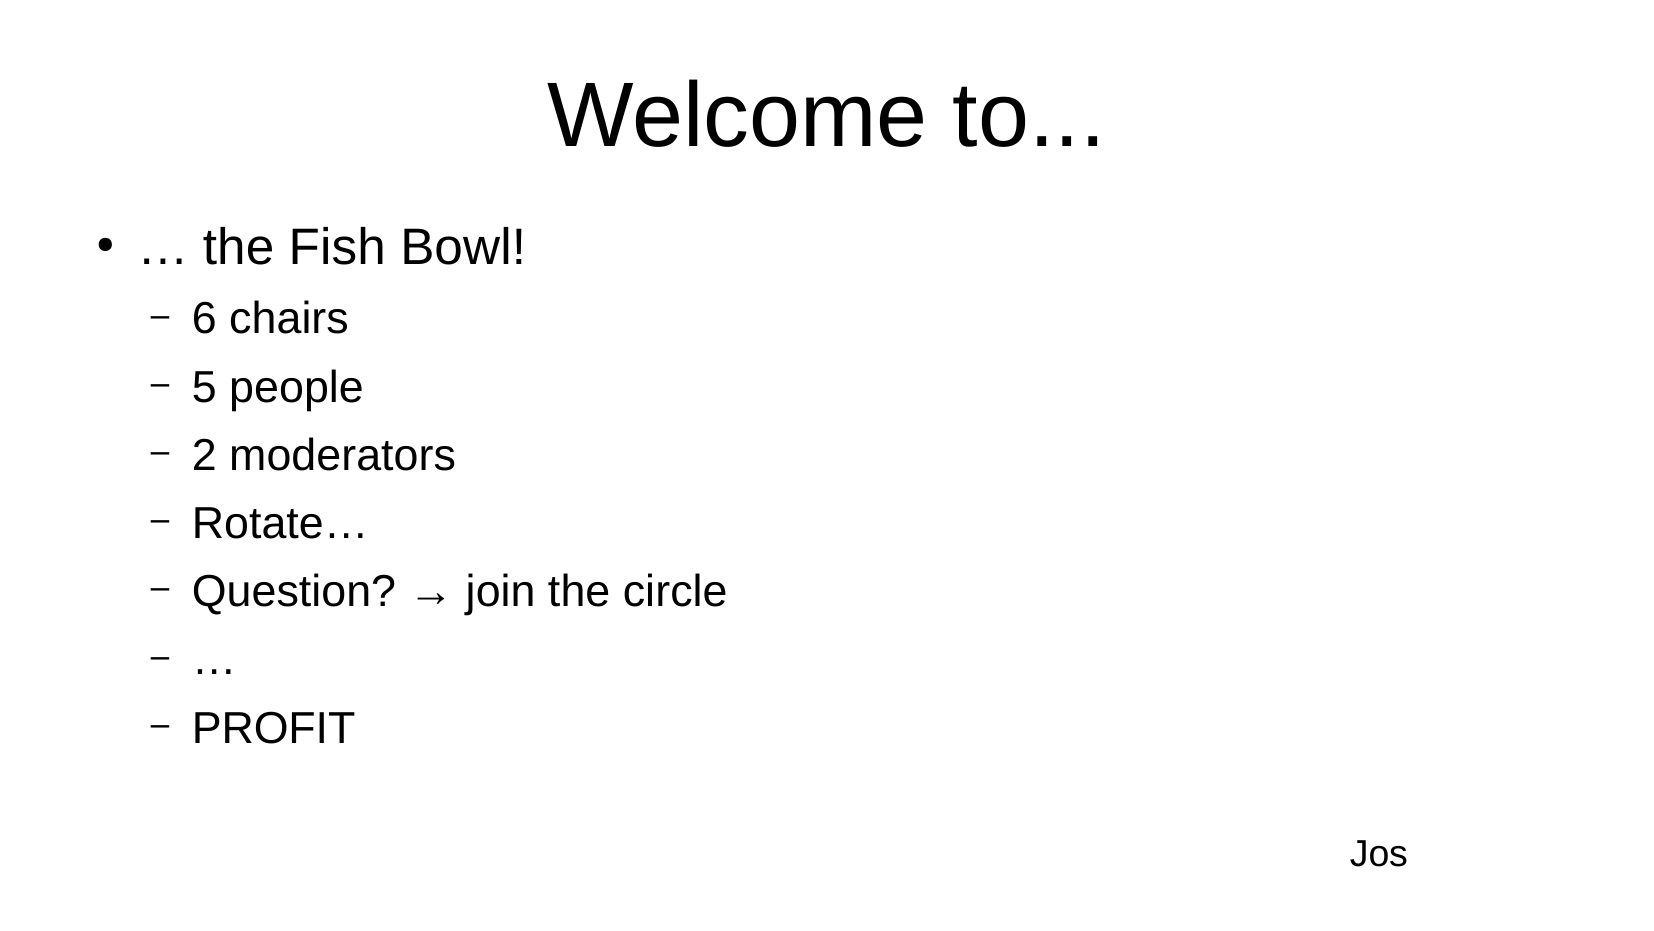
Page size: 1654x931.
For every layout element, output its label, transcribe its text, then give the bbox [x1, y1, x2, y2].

title Welcome to... [82, 37, 1571, 193]
list … the Fish Bowl! 6 chairs 5 people 2 moderators Rotate… Question? → join the circle … PROFIT [82, 217, 1571, 758]
text_box Jos [1335, 825, 1591, 882]
